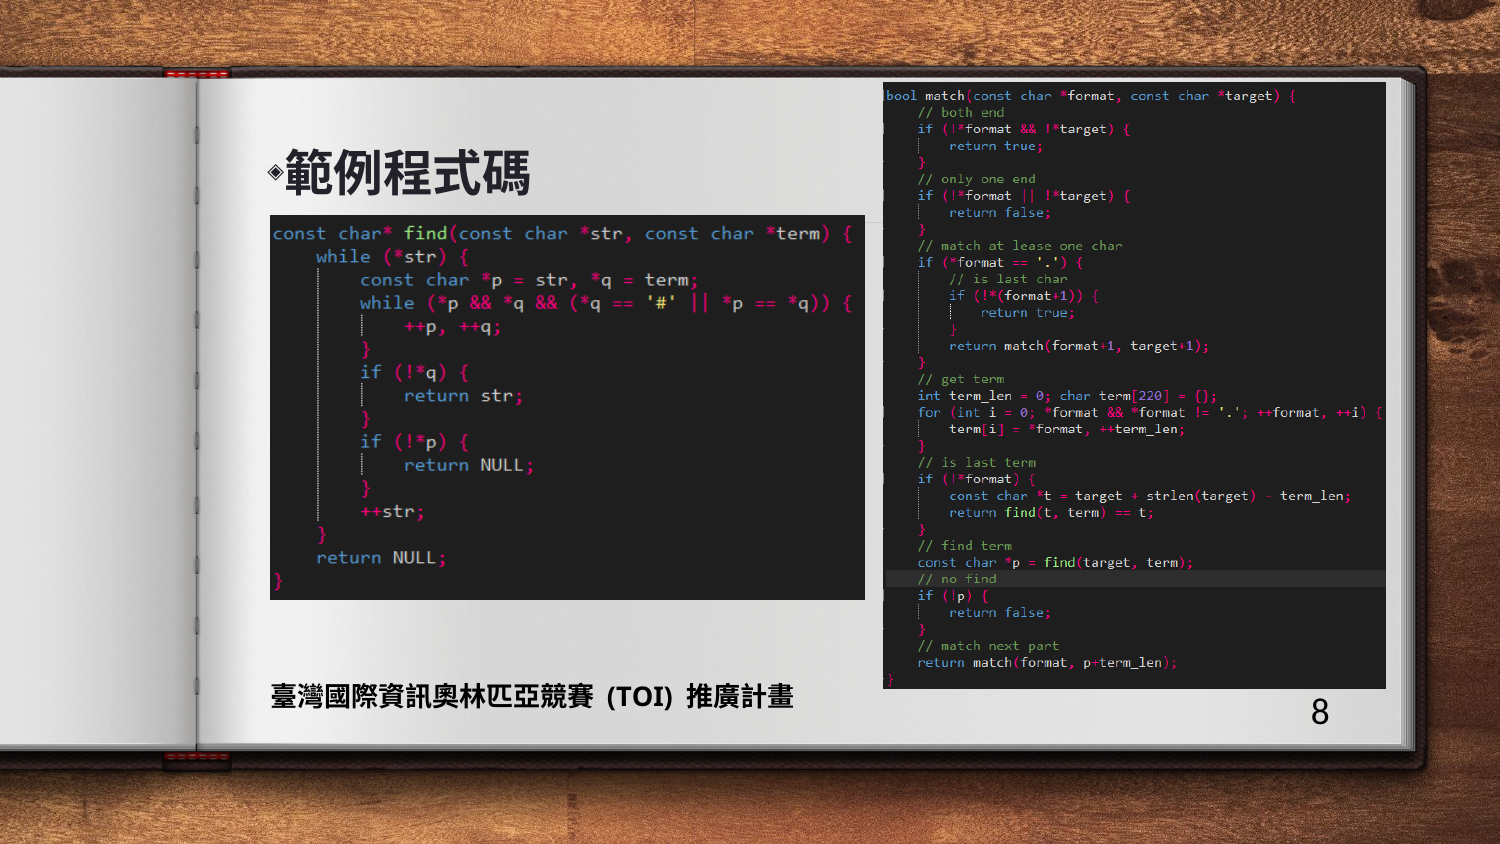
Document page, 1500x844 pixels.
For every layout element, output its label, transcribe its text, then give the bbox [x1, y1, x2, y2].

list 範例程式碼 [252, 126, 883, 216]
picture [883, 82, 1386, 689]
text_box [1295, 689, 1386, 737]
picture [270, 215, 865, 600]
